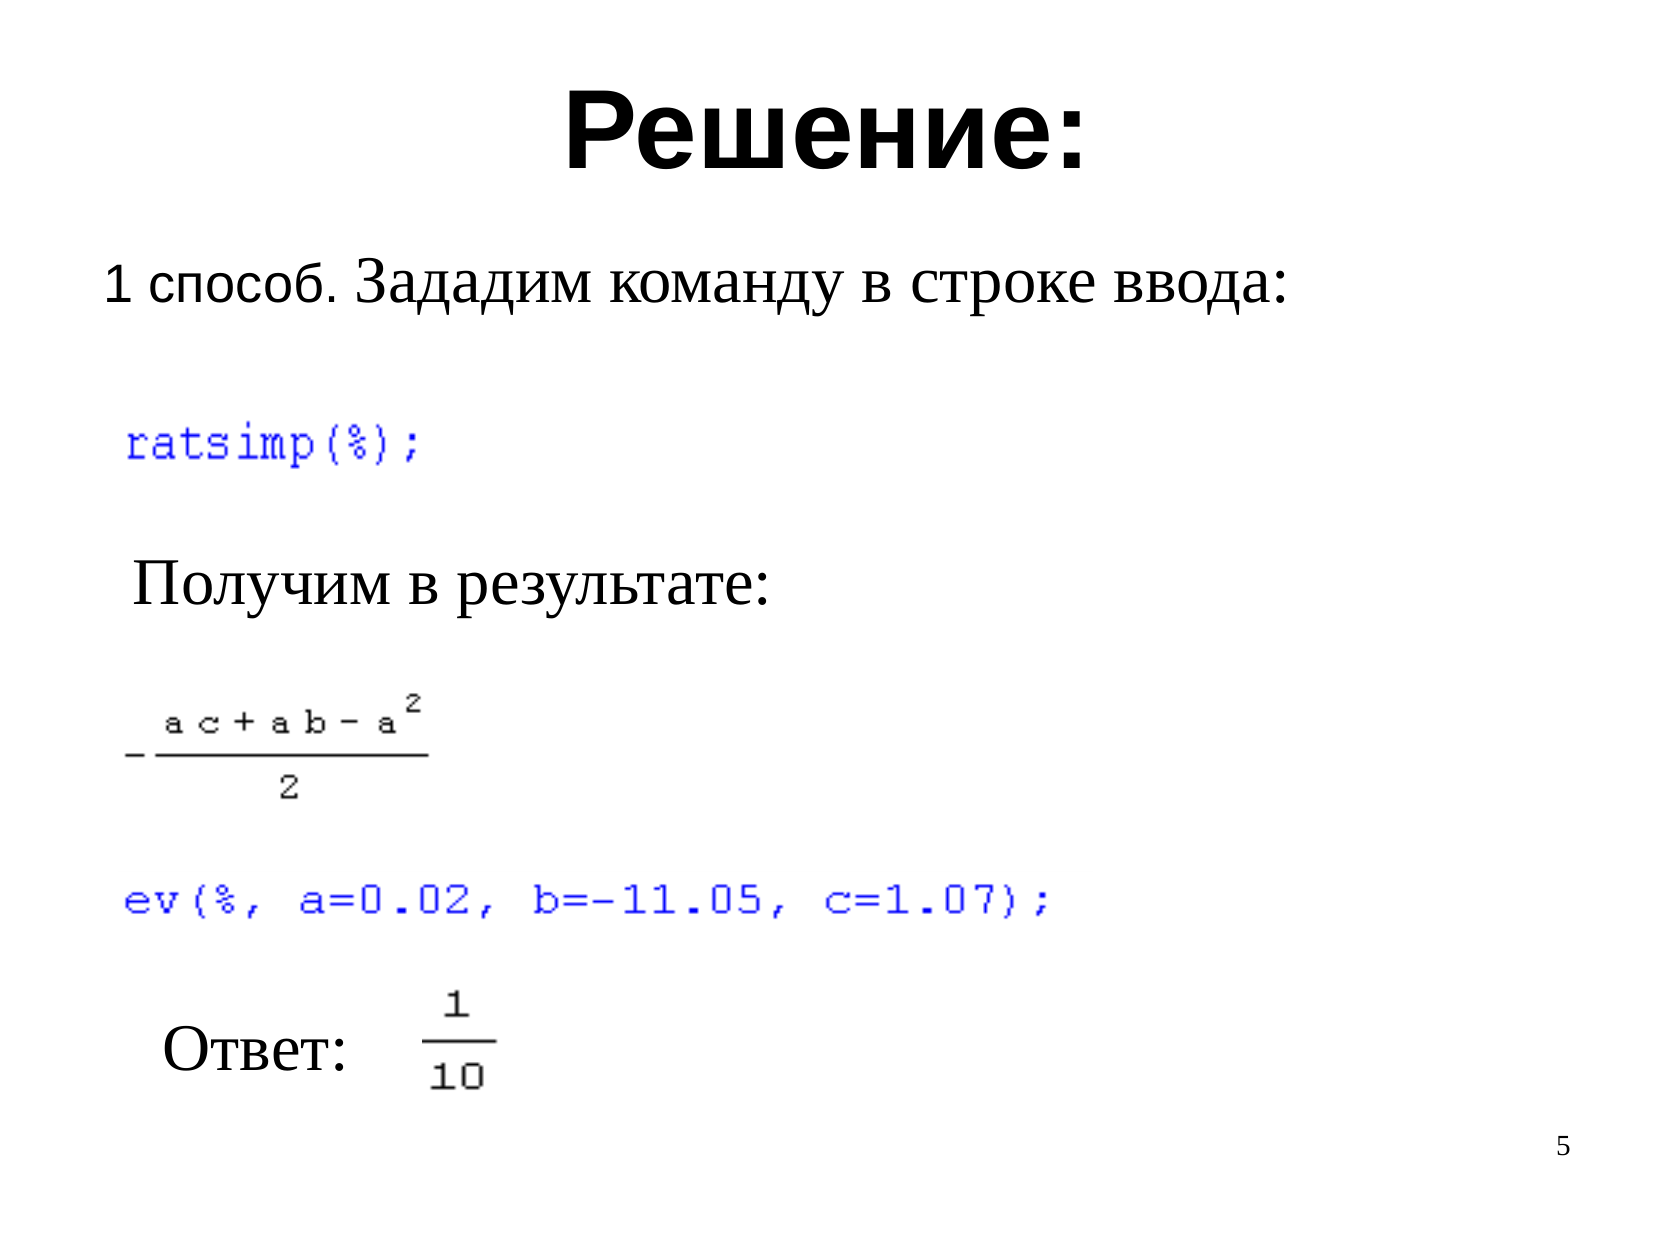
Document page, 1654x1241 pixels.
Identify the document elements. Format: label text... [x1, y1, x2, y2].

text_box 1 способ. Зададим команду в строке ввода: [88, 235, 1418, 325]
text_box Получим в результате: [118, 537, 1447, 627]
picture [422, 974, 532, 1123]
picture [118, 870, 1093, 945]
text_box Ответ: [147, 1003, 422, 1093]
text_box Решение: [59, 59, 1595, 200]
picture [118, 679, 443, 828]
picture [118, 407, 460, 497]
